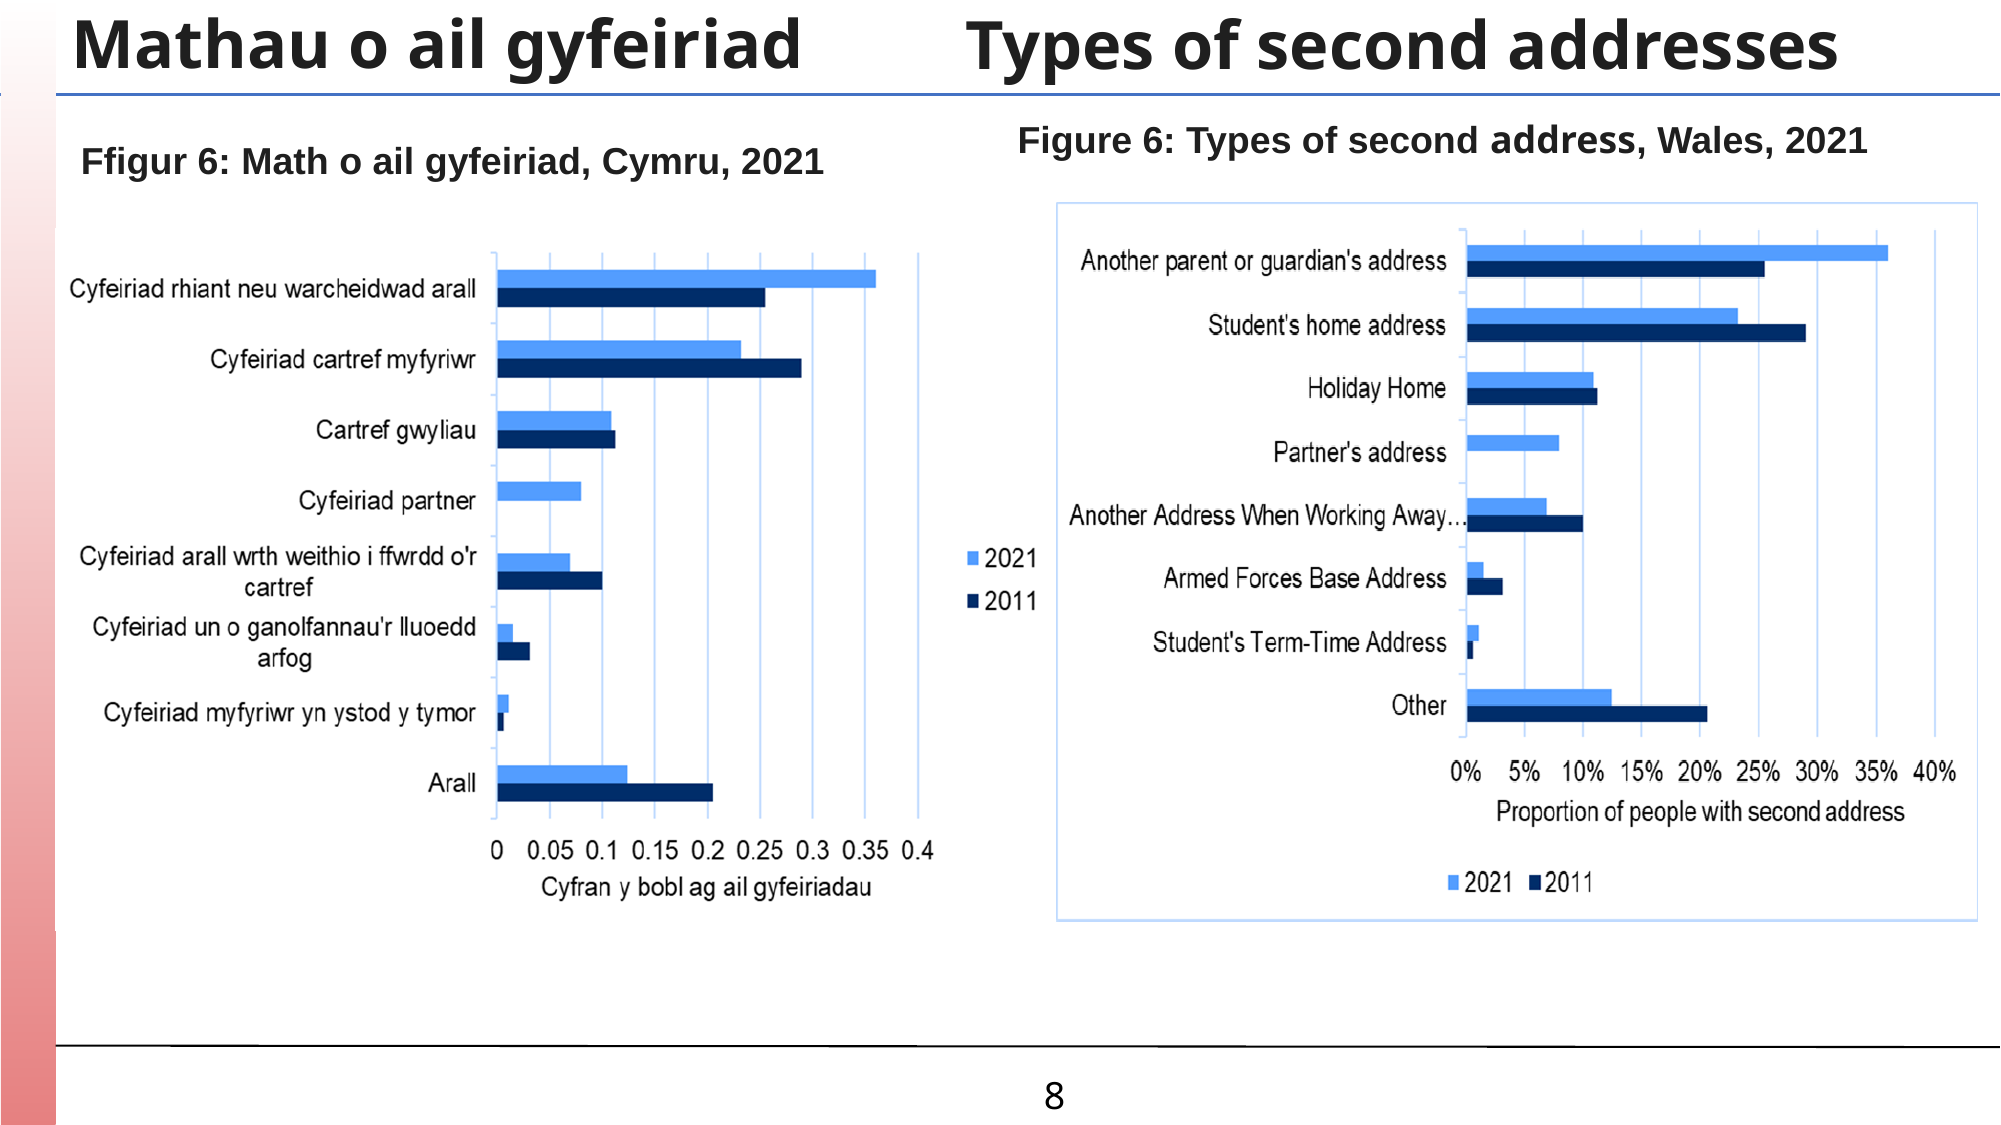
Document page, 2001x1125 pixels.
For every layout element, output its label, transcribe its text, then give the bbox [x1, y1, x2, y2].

text_box Types of second addresses [950, 31, 2000, 94]
picture [55, 202, 1978, 931]
text_box Figure 6: Types of second address, Wales, 2021 [1002, 113, 1924, 171]
text_box Mathau o ail gyfeiriad [56, 30, 979, 93]
text_box 8 [1028, 1064, 1125, 1125]
text_box [1, 0, 56, 1125]
text_box Ffigur 6: Math o ail gyfeiriad, Cymru, 2021 [65, 134, 1086, 192]
